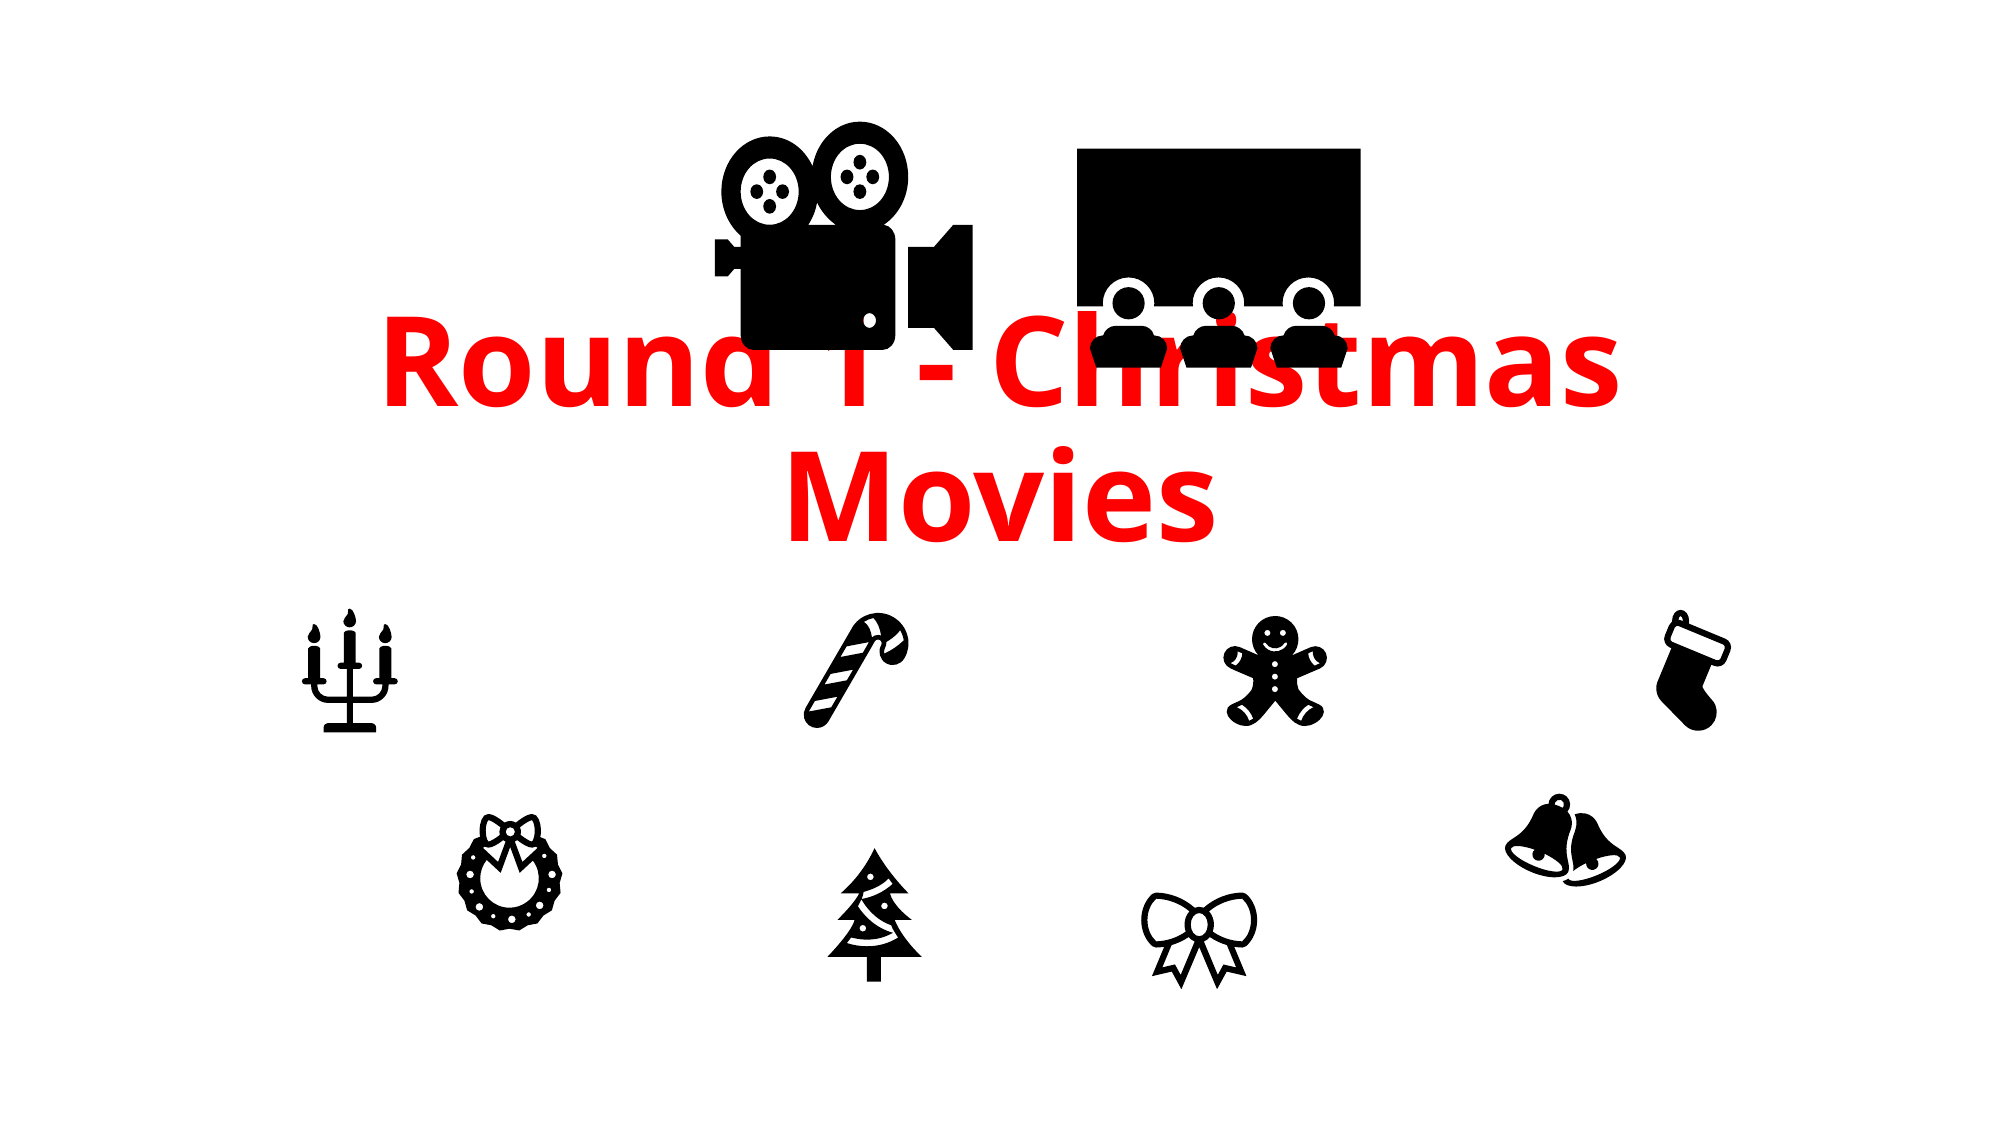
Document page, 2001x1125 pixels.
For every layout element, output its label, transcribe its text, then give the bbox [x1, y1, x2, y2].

picture [1124, 865, 1275, 1016]
picture [274, 595, 425, 746]
picture [1490, 765, 1641, 916]
picture [434, 797, 585, 948]
picture [799, 840, 950, 991]
picture [1062, 101, 1376, 415]
picture [781, 595, 932, 746]
title Round 1 - Christmas Movies [249, 184, 1750, 576]
picture [1618, 595, 1769, 746]
picture [1201, 595, 1352, 746]
picture [687, 57, 1001, 415]
